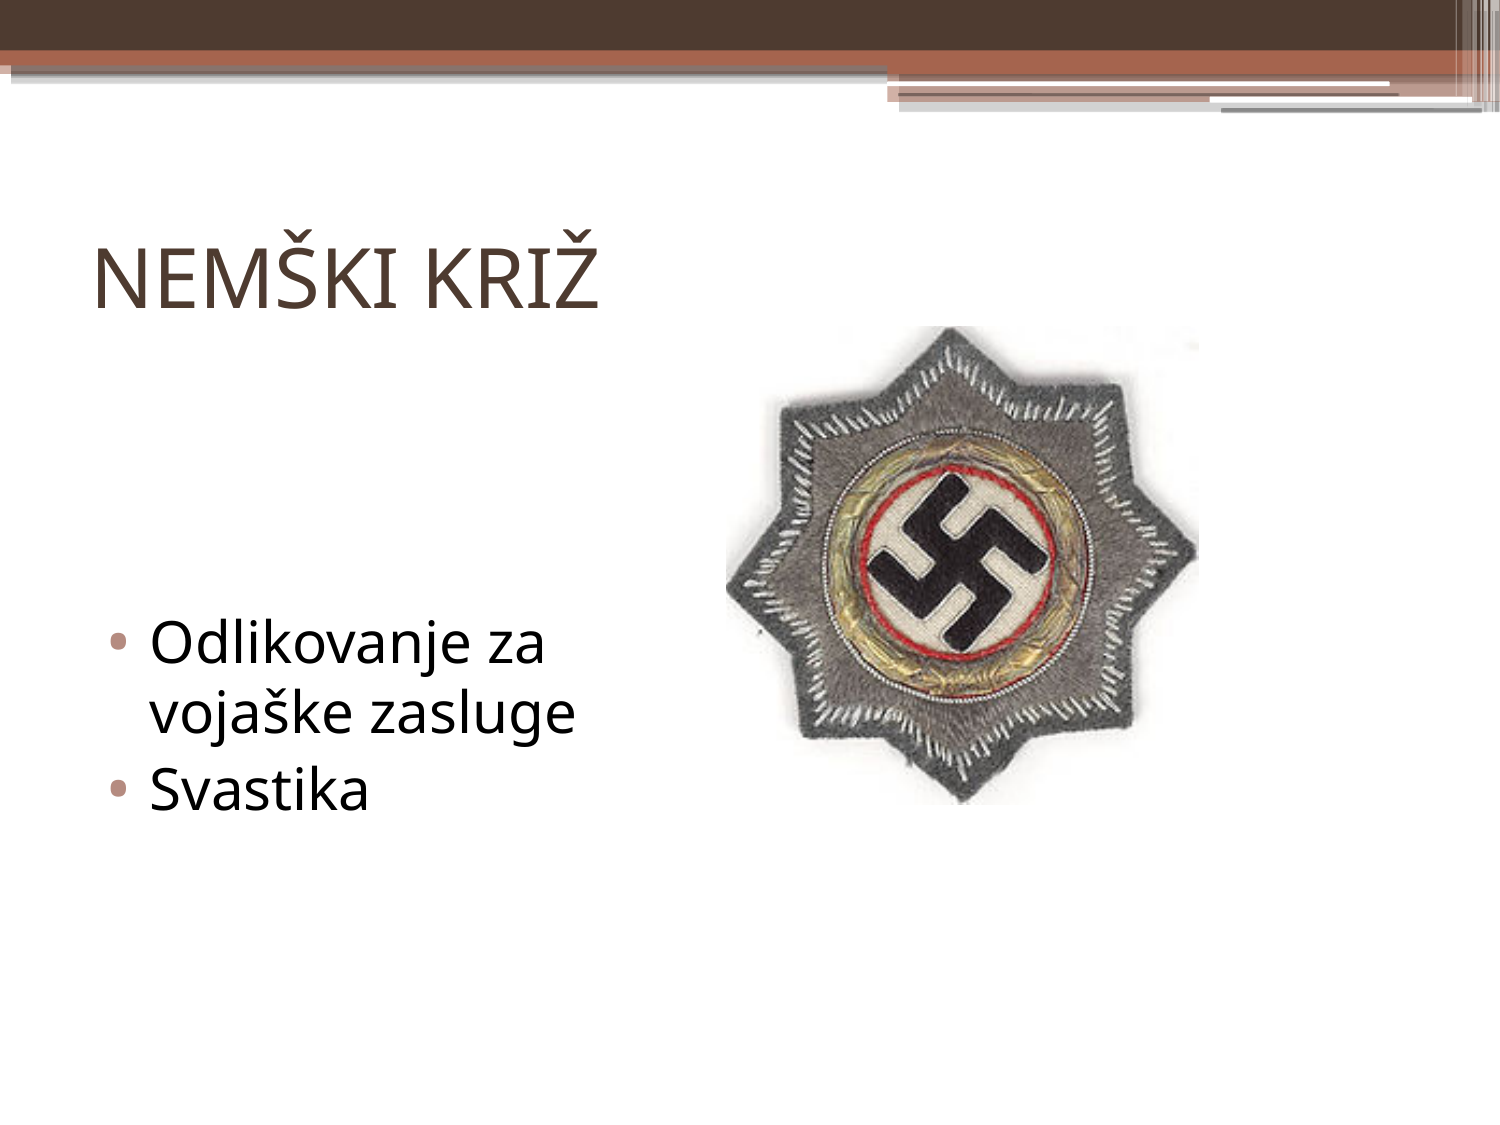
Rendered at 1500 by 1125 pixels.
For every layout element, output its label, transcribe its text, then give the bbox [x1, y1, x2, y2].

list Odlikovanje za vojaške zasluge Svastika [75, 597, 739, 1079]
title NEMŠKI KRIŽ [75, 187, 1425, 363]
picture [726, 326, 1199, 805]
